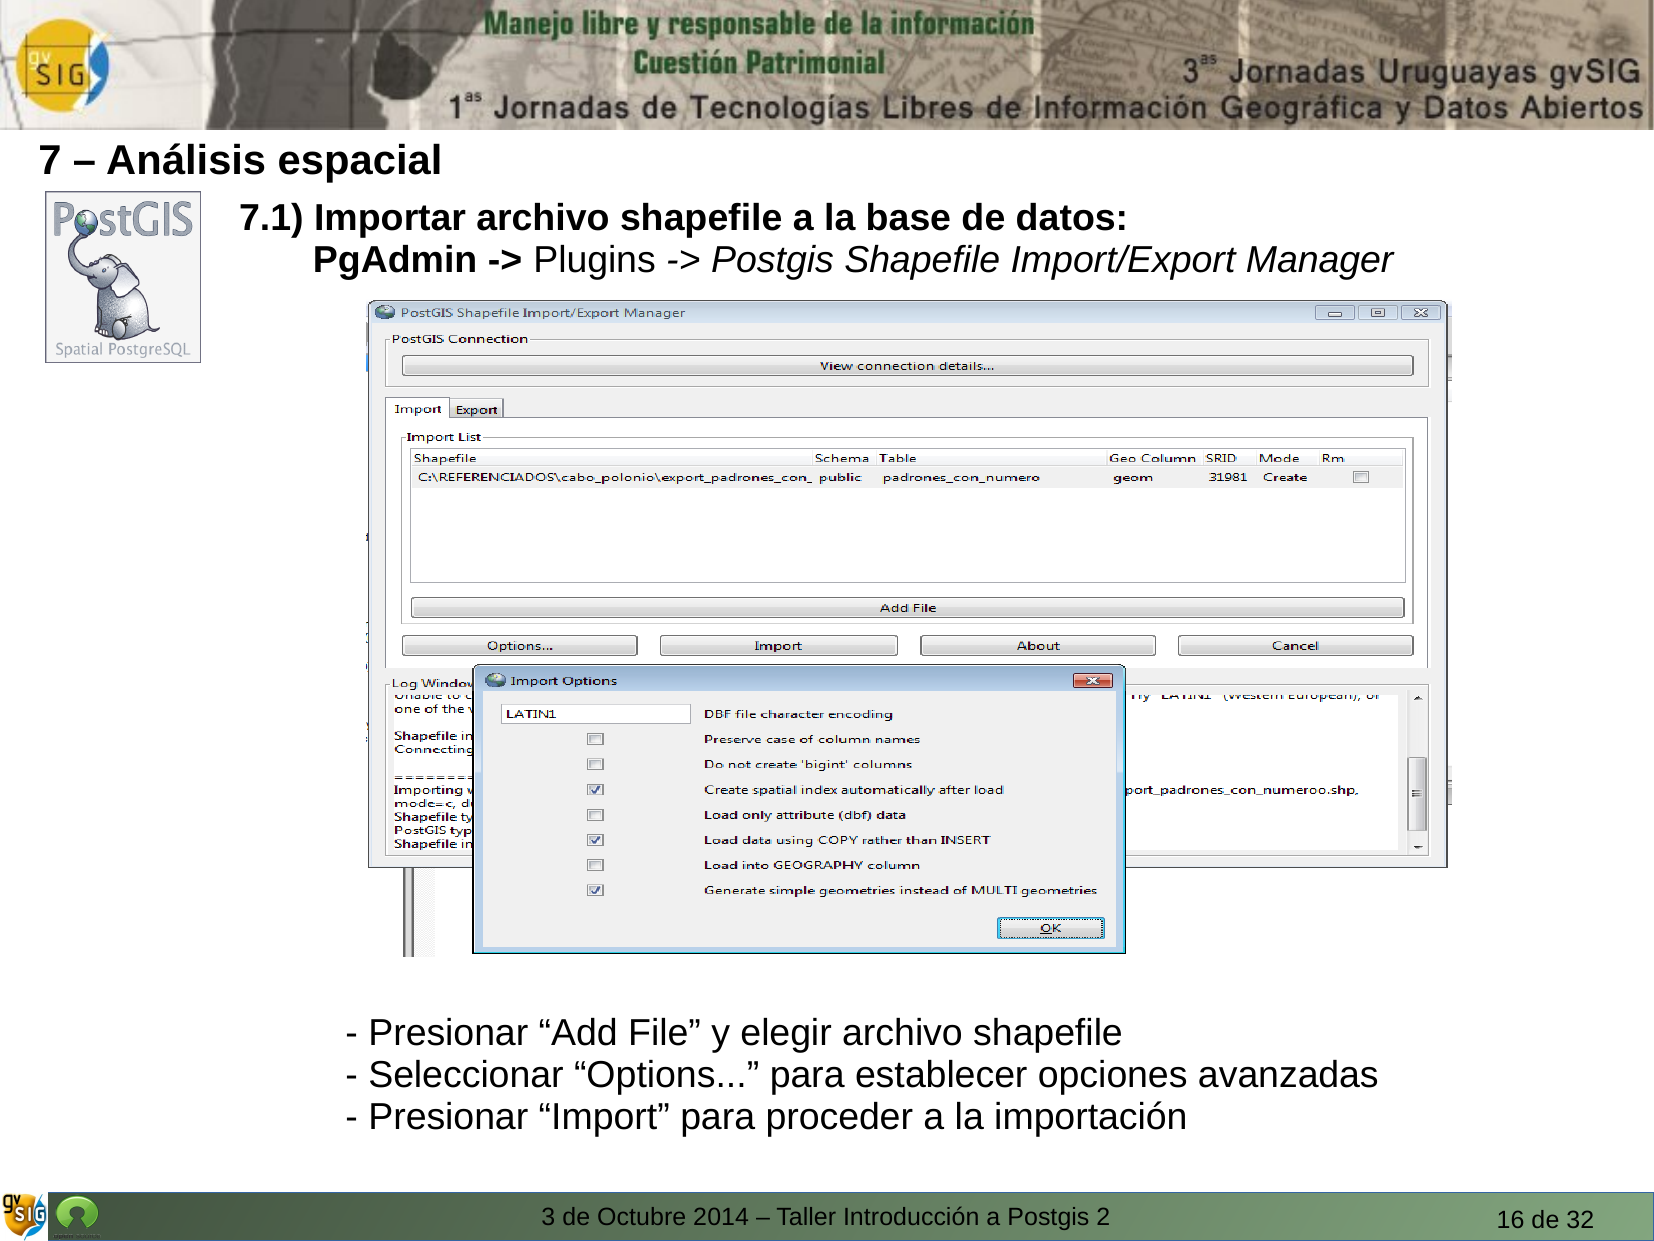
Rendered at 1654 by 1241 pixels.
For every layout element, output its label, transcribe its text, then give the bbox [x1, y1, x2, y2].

picture [45, 191, 201, 363]
text_box 3 de Octubre 2014 – Taller Introducción a Postgis 2 [107, 1192, 1654, 1241]
text_box - Presionar “Add File” y elegir archivo shapefile - Seleccionar “Options...” para establecer opciones avanzadas - Presionar “Import” para proceder a la importación [330, 1003, 1395, 1187]
picture [0, 1192, 107, 1241]
picture [366, 299, 1452, 957]
text_box <número> de 32 [1481, 1198, 1654, 1241]
text_box 7 – Análisis espacial [23, 129, 1630, 192]
picture [0, 0, 1654, 130]
text_box 7.1) Importar archivo shapefile a la base de datos: PgAdmin -> Plugins -> Postgis Shapefile Import/Export Manager [224, 188, 1619, 288]
